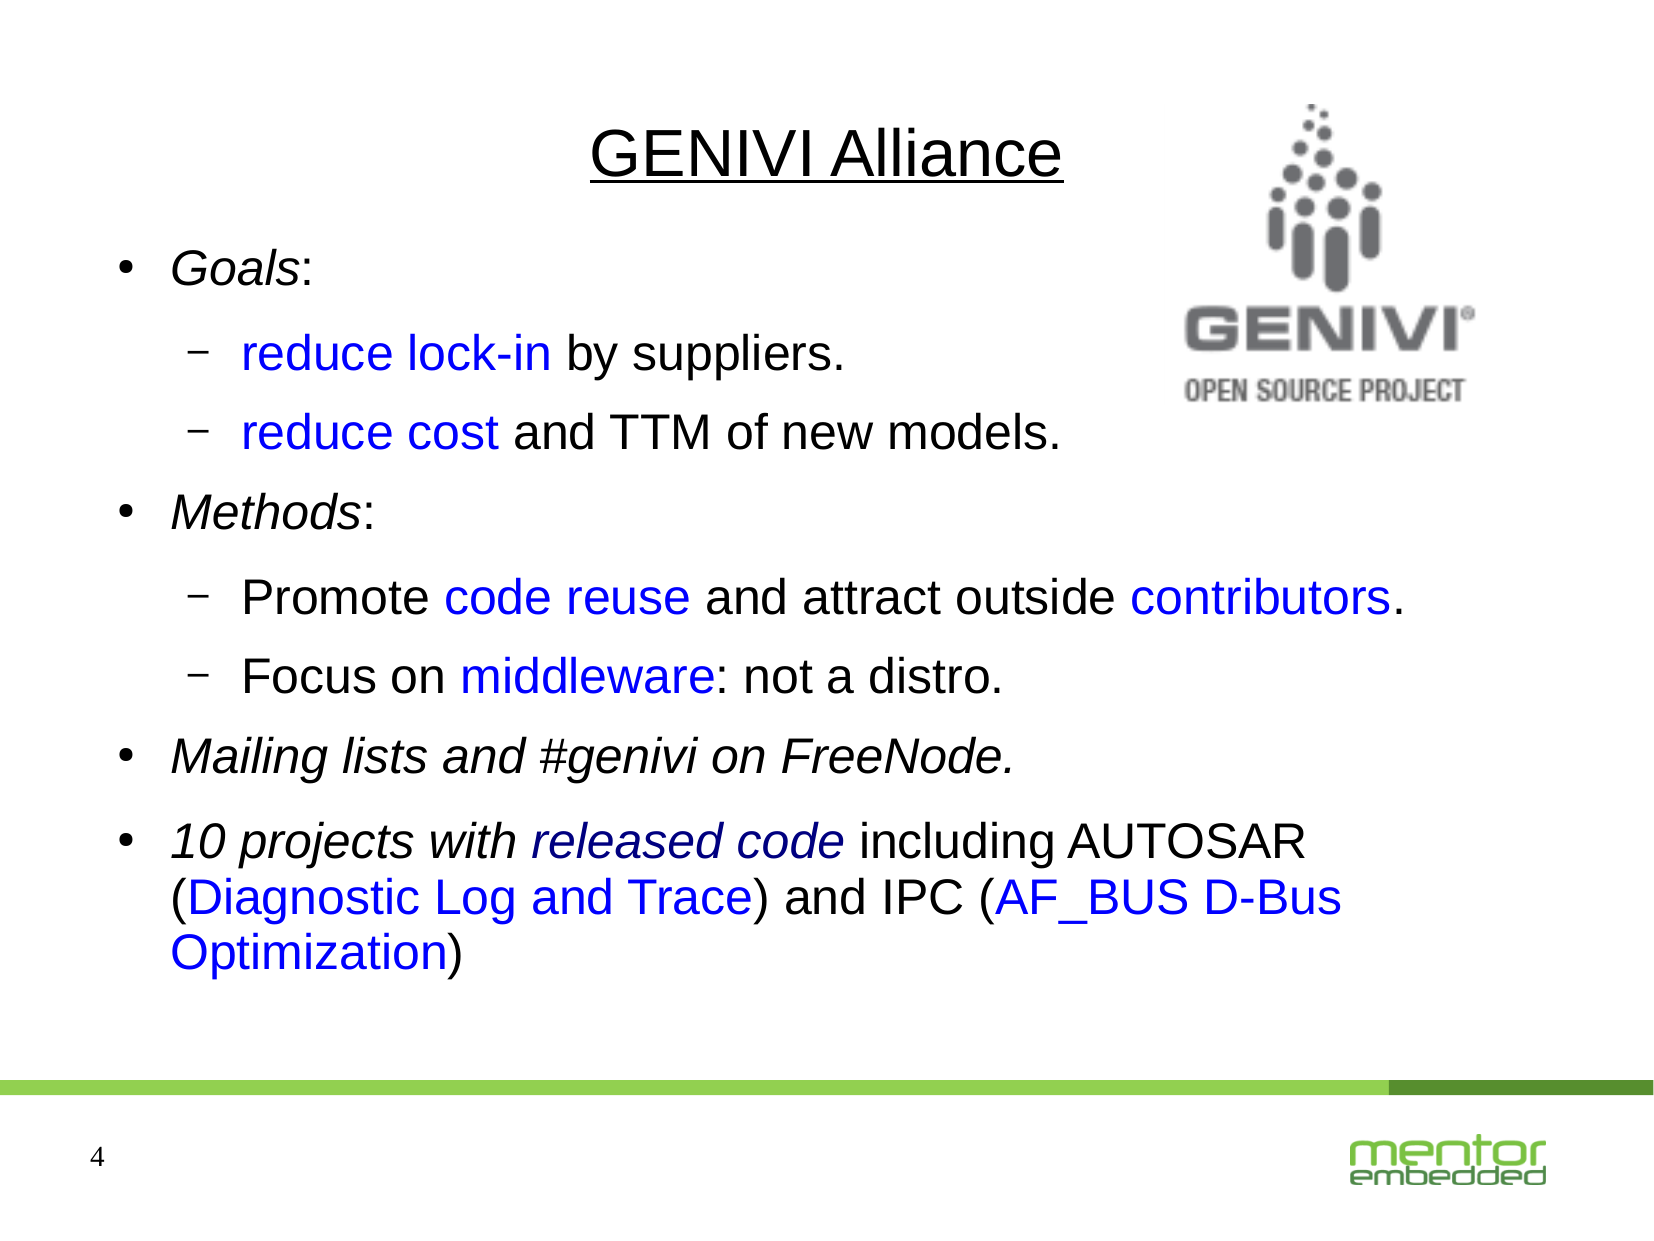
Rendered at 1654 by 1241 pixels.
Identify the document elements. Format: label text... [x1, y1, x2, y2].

picture [1163, 104, 1501, 406]
picture [1350, 1134, 1546, 1185]
title GENIVI Alliance [82, 49, 1571, 257]
list Goals: reduce lock-in by suppliers. reduce cost and TTM of new models. Methods: Promote code reuse and attract outside contributors. Focus on middleware: not a distro. Mailing lists and #genivi on FreeNode. 10 projects with released code including AUTOSAR (Diagnostic Log and Trace) and IPC (AF_BUS D-Bus Optimization) [99, 240, 1555, 1060]
